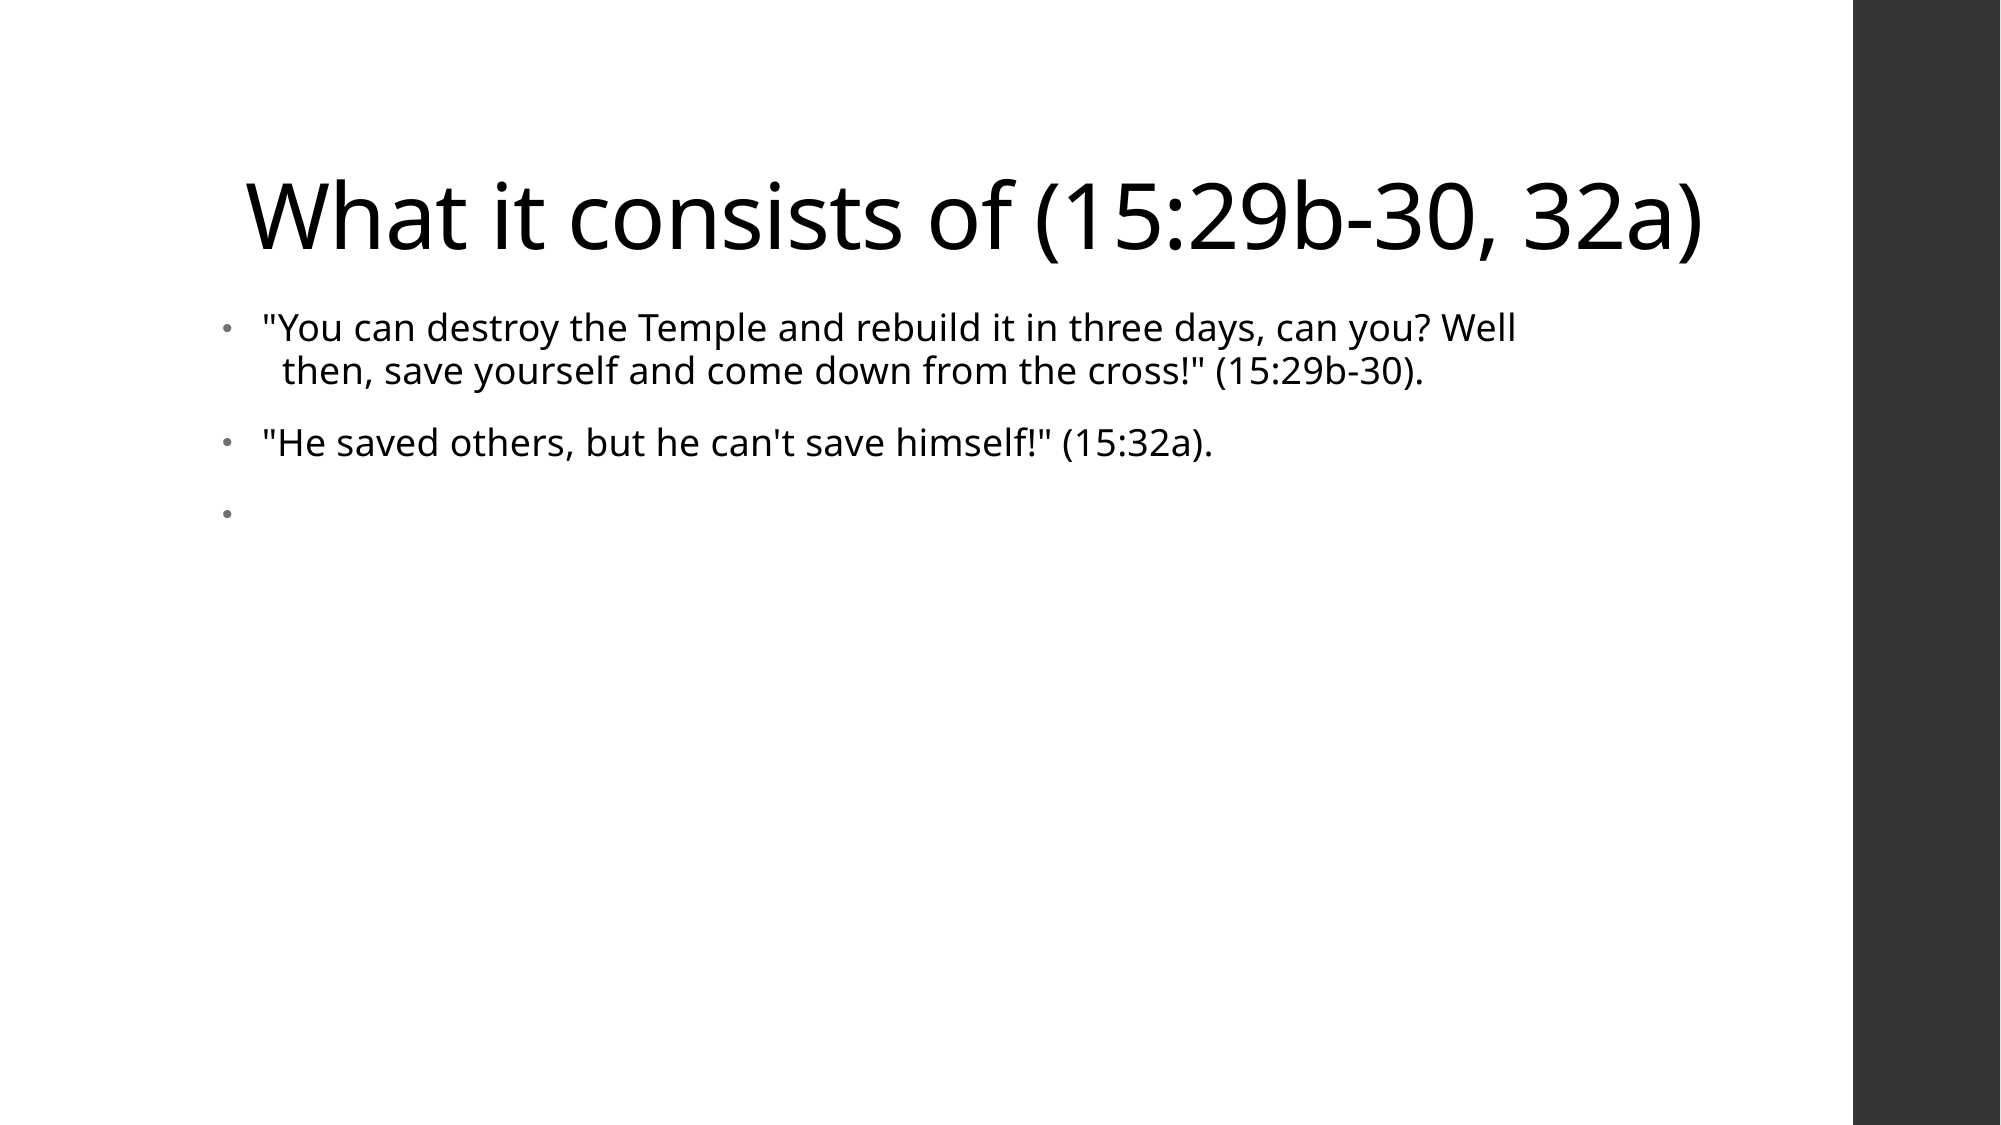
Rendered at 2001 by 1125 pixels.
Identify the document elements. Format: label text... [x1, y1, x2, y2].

title What it consists of (15:29b-30, 32a) [206, 60, 1797, 278]
list "You can destroy the Temple and rebuild it in three days, can you? Well then, save yourself and come down from the cross!" (15:29b-30). "He saved others, but he can't save himself!" (15:32a). [206, 299, 1617, 1014]
